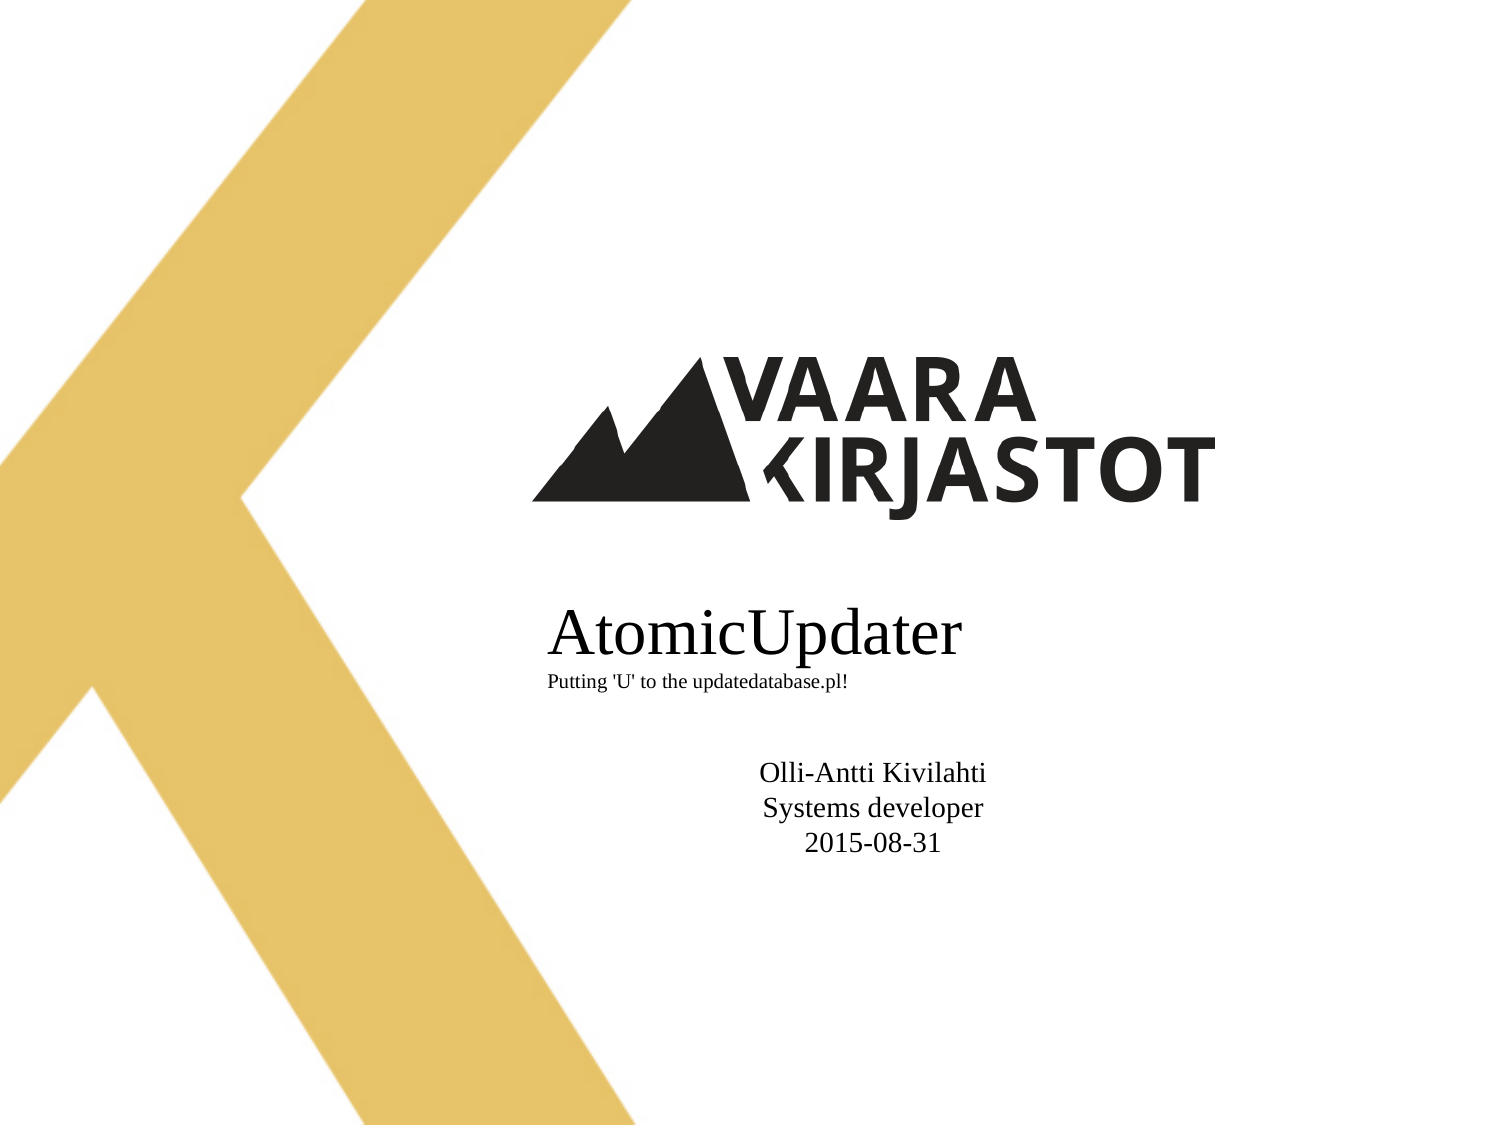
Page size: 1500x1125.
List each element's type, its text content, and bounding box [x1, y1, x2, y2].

text_box Olli-Antti Kivilahti Systems developer 2015-08-31 [532, 745, 1215, 866]
title [112, 349, 1388, 591]
picture [0, 0, 1500, 1125]
text_box AtomicUpdater Putting 'U' to the updatedatabase.pl! [532, 580, 1215, 701]
